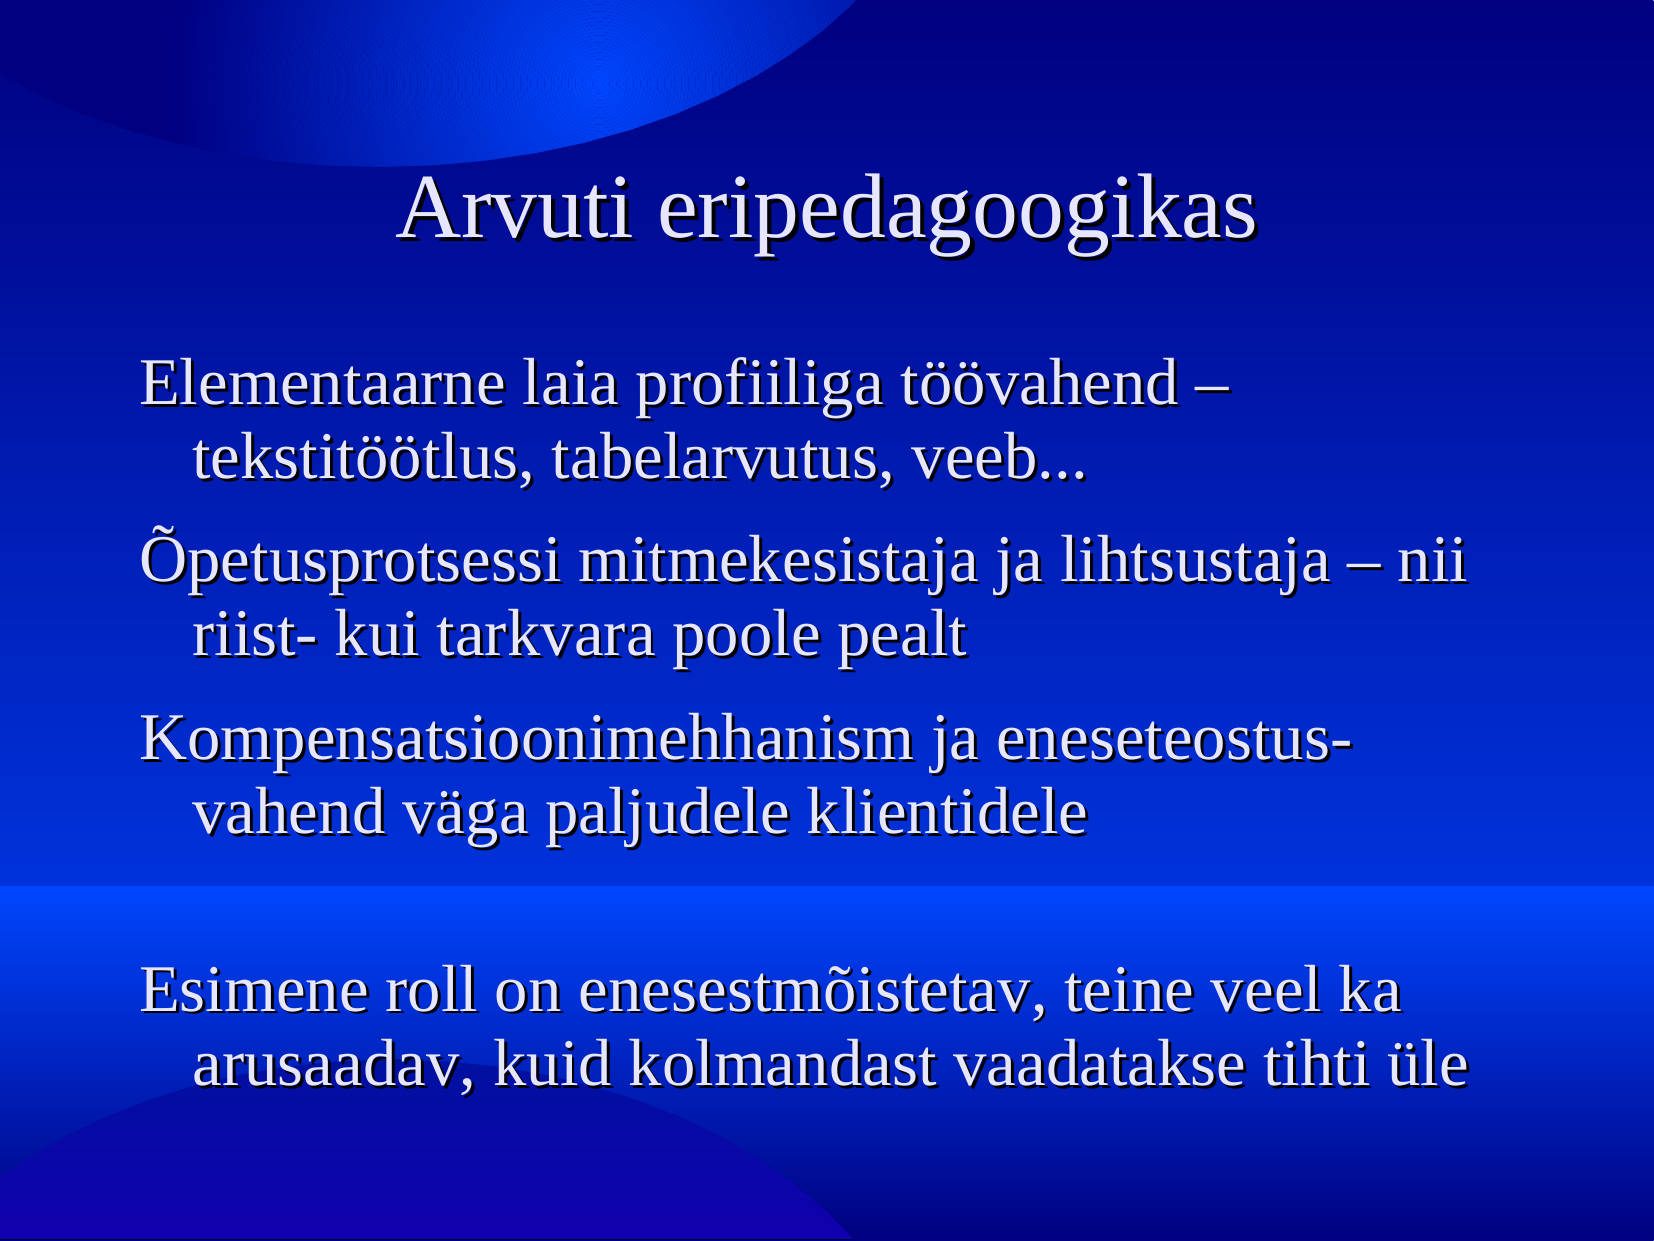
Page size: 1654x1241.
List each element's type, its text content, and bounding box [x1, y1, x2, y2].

title Arvuti eripedagoogikas [121, 102, 1534, 311]
list Elementaarne laia profiiliga töövahend – tekstitöötlus, tabelarvutus, veeb... Õpetusprotsessi mitmekesistaja ja lihtsustaja – nii riist- kui tarkvara poole pealt Kompensatsioonimehhanism ja eneseteostus-vahend väga paljudele klientidele Esimene roll on enesestmõistetav, teine veel ka arusaadav, kuid kolmandast vaadatakse tihti üle [121, 344, 1534, 1127]
